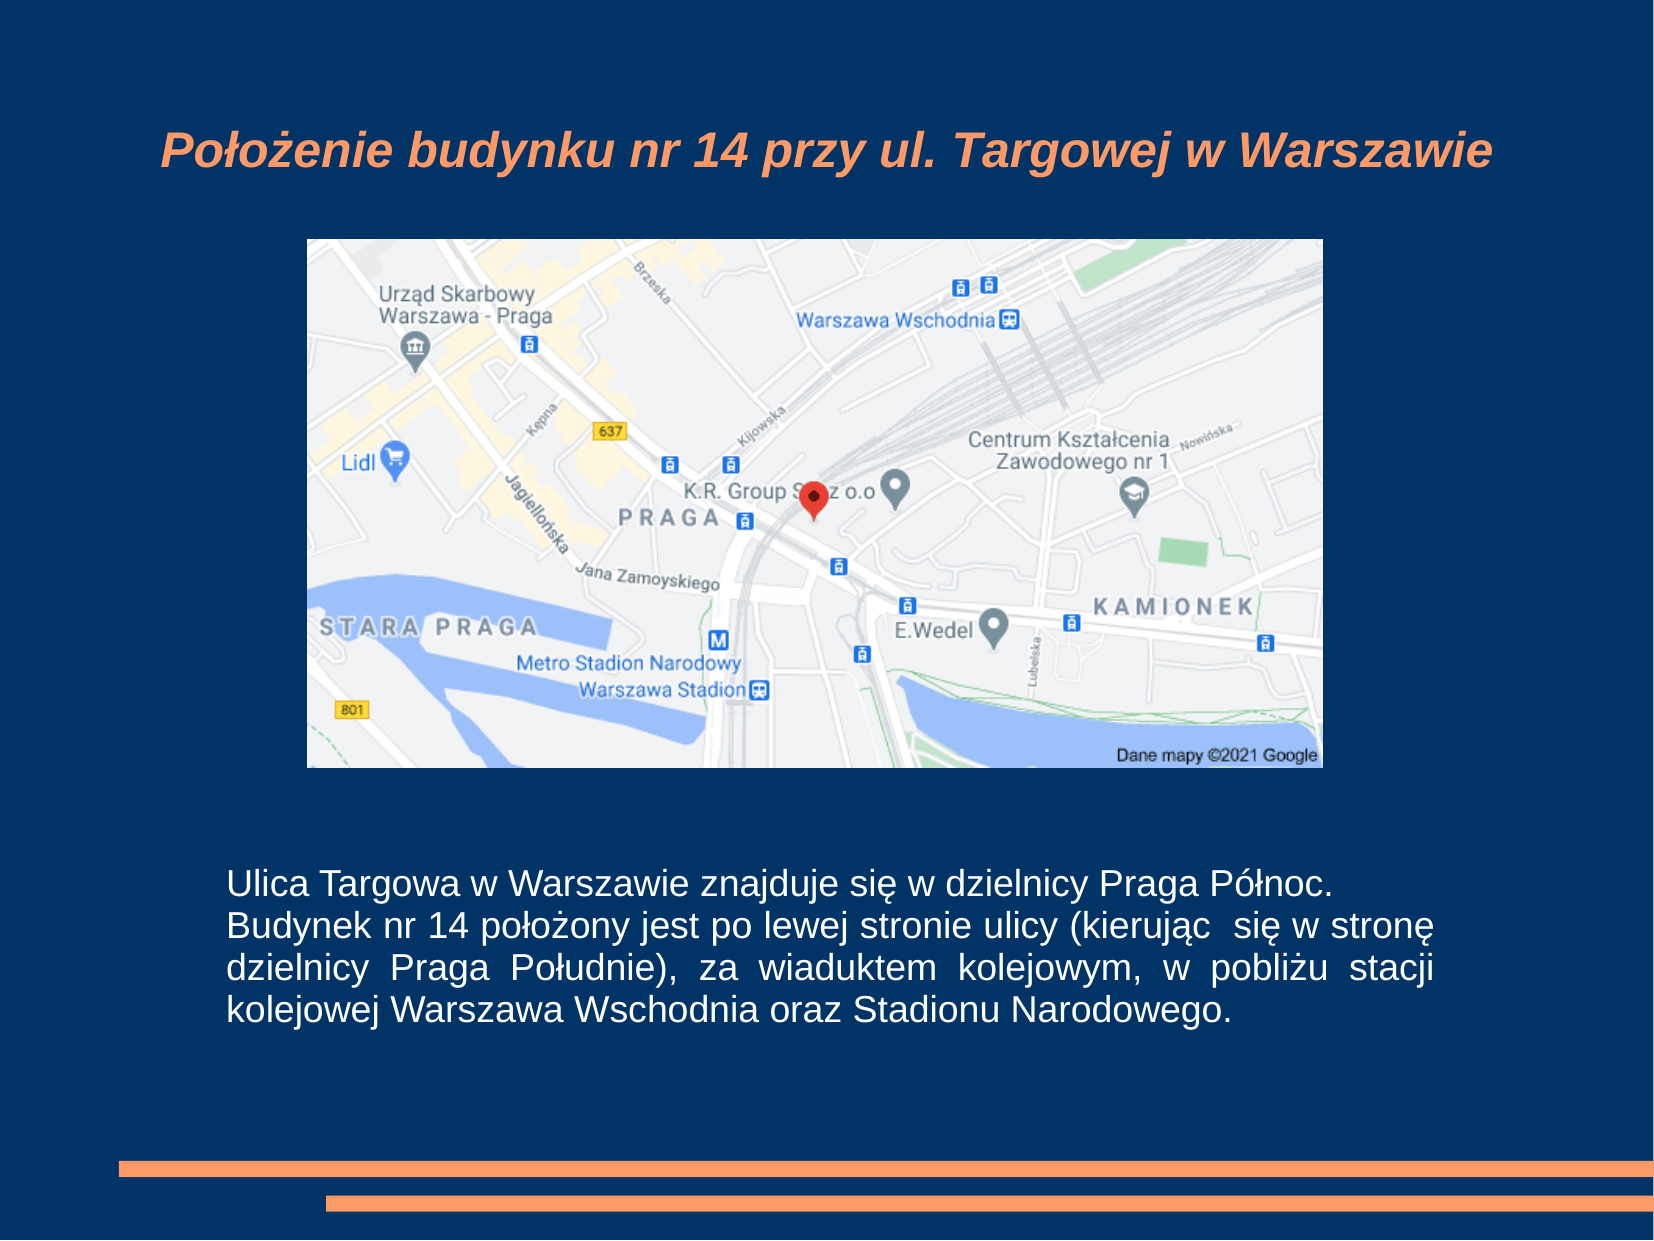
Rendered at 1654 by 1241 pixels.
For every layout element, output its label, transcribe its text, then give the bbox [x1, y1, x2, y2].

text_box Ulica Targowa w Warszawie znajduje się w dzielnicy Praga Północ. Budynek nr 14 położony jest po lewej stronie ulicy (kierując się w stronę dzielnicy Praga Południe), za wiaduktem kolejowym, w pobliżu stacji kolejowej Warszawa Wschodnia oraz Stadionu Narodowego. [211, 854, 1473, 1052]
title Położenie budynku nr 14 przy ul. Targowej w Warszawie [121, 46, 1534, 254]
picture [307, 239, 1323, 768]
